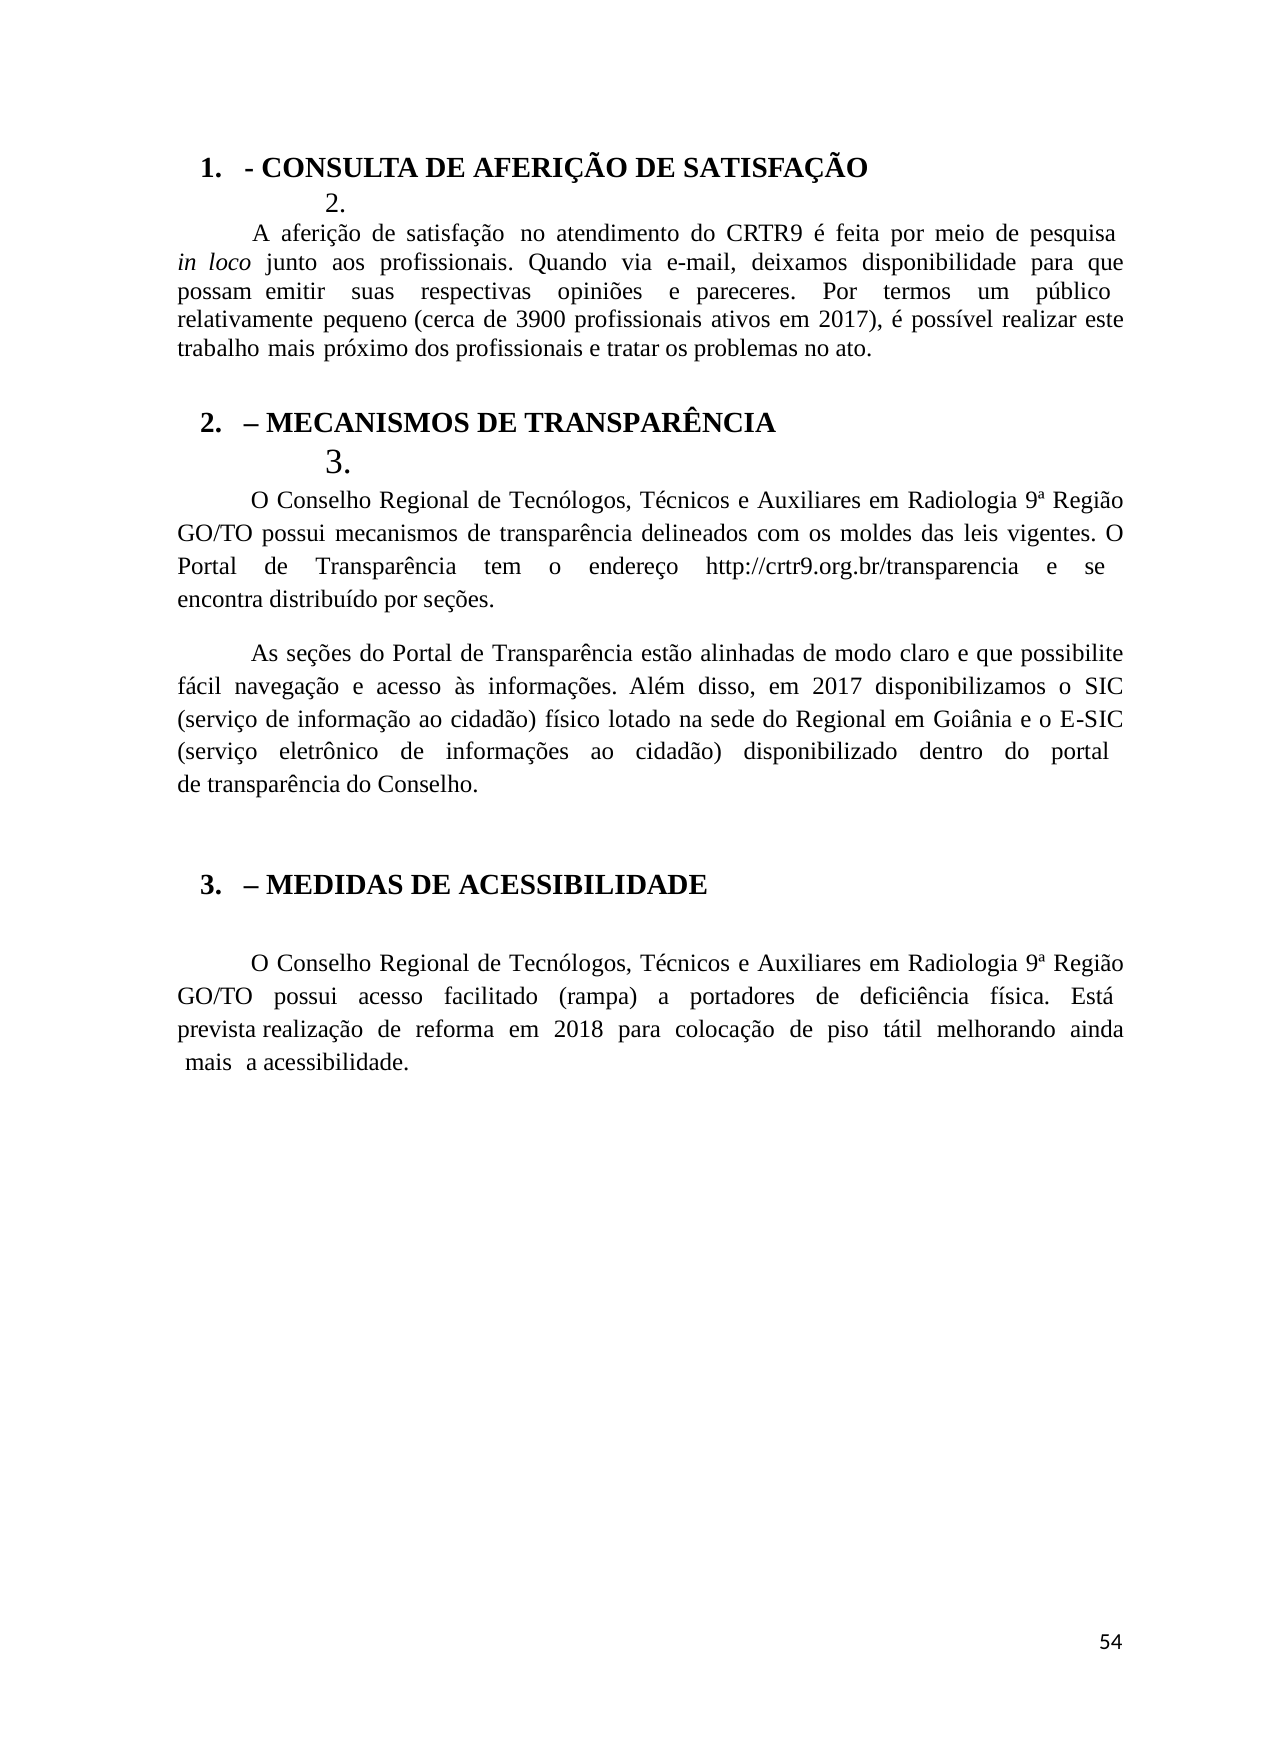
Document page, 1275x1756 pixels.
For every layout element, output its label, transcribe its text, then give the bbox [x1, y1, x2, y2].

text_box - CONSULTA DE AFERIÇÃO DE SATISFAÇÃO A aferição de satisfação no atendimento do CRTR9 é feita por meio de pesquisa in loco junto aos profissionais. Quando via e-mail, deixamos disponibilidade para que possam emitir suas respectivas opiniões e pareceres. Por termos um público relativamente pequeno (cerca de 3900 profissionais ativos em 2017), é possível realizar este trabalho mais próximo dos profissionais e tratar os problemas no ato. – MECANISMOS DE TRANSPARÊNCIA O Conselho Regional de Tecnólogos, Técnicos e Auxiliares em Radiologia 9ª Região GO/TO possui mecanismos de transparência delineados com os moldes das leis vigentes. O Portal de Transparência tem o endereço http://crtr9.org.br/transparencia e se encontra distribuído por seções. As seções do Portal de Transparência estão alinhadas de modo claro e que possibilite fácil navegação e acesso às informações. Além disso, em 2017 disponibilizamos o SIC (serviço de informação ao cidadão) físico lotado na sede do Regional em Goiânia e o E-SIC (serviço eletrônico de informações ao cidadão) disponibilizado dentro do portal de transparência do Conselho. – MEDIDAS DE ACESSIBILIDADE O Conselho Regional de Tecnólogos, Técnicos e Auxiliares em Radiologia 9ª Região GO/TO possui acesso facilitado (rampa) a portadores de deficiência física. Está prevista realização de reforma em 2018 para colocação de piso tátil melhorando ainda mais a acessibilidade. [175, 148, 1125, 1068]
text_box 53 [1095, 1626, 1127, 1654]
